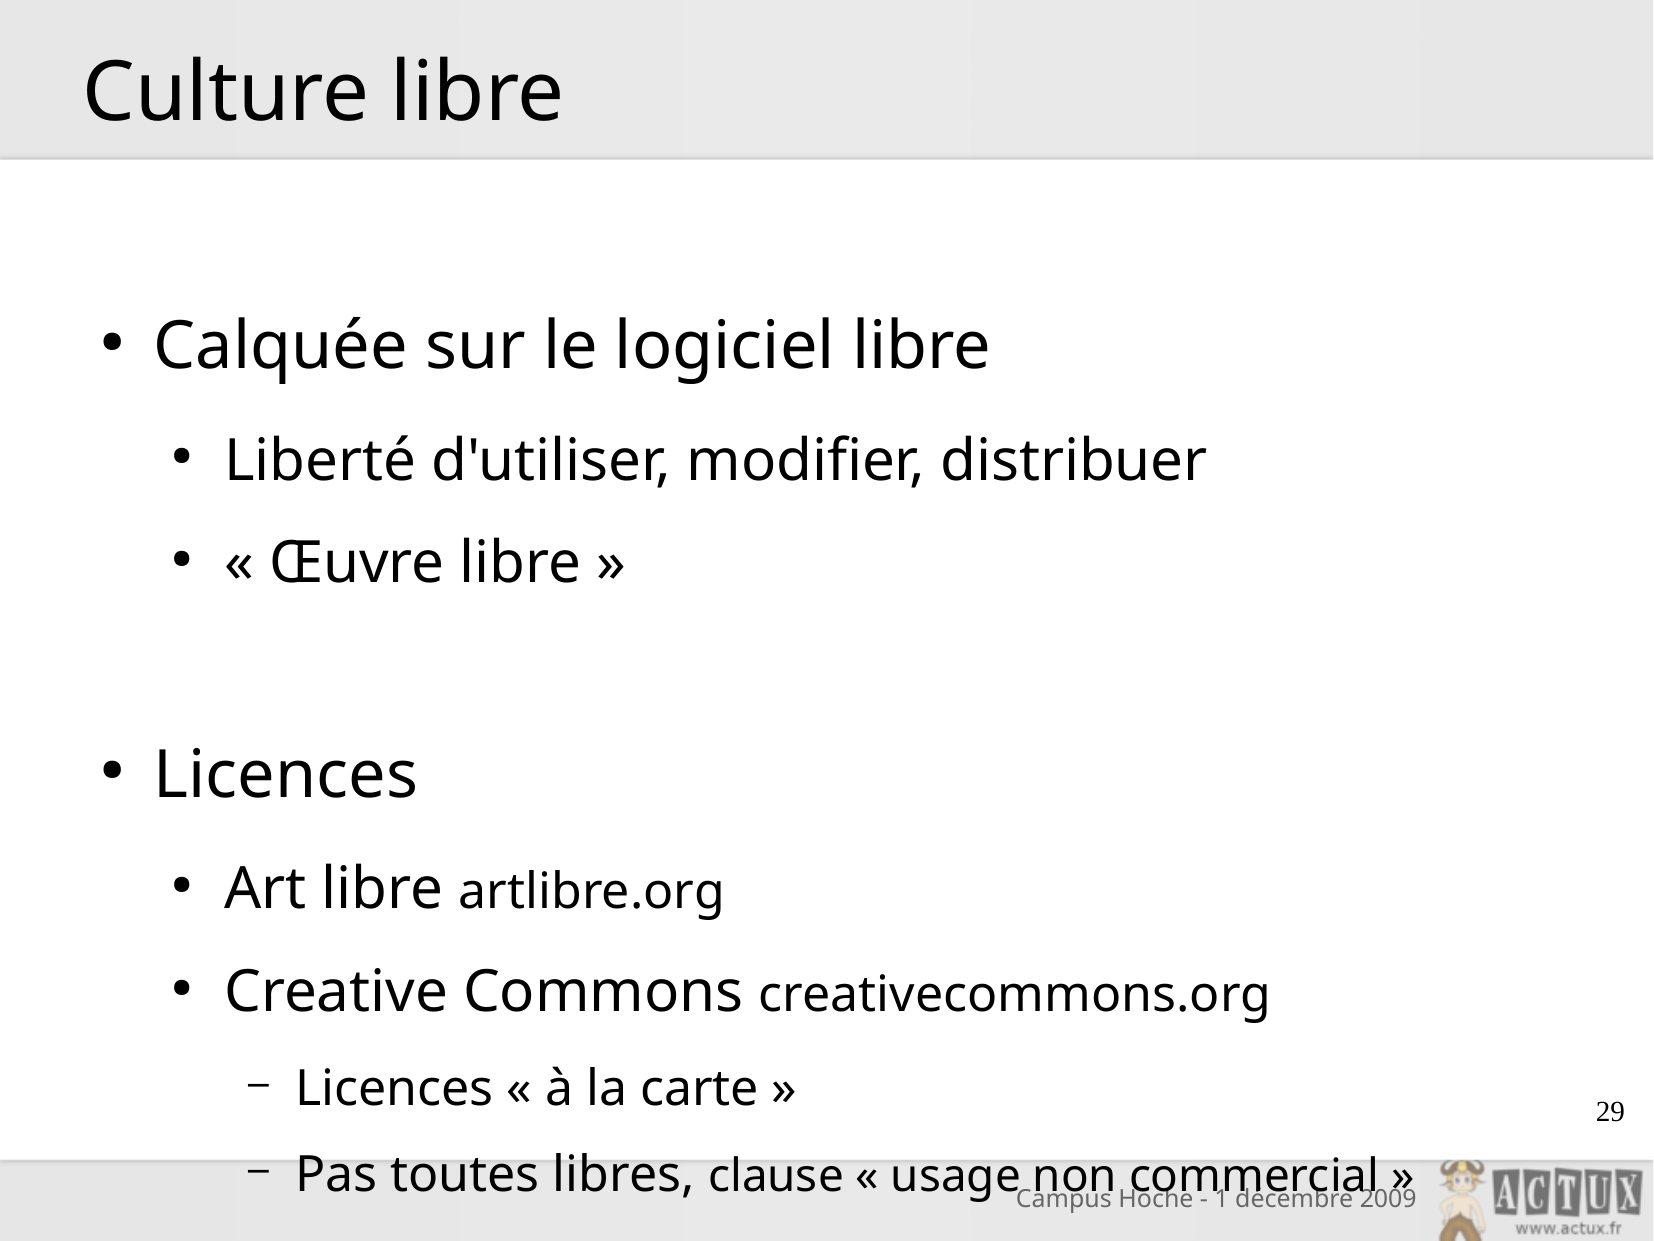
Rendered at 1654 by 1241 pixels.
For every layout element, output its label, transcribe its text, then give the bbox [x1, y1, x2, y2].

title Culture libre [82, 29, 1571, 148]
picture [0, 0, 1654, 1241]
list Calquée sur le logiciel libre Liberté d'utiliser, modifier, distribuer « Œuvre libre » Licences Art libre artlibre.org Creative Commons creativecommons.org Licences « à la carte » Pas toutes libres, clause « usage non commercial » [82, 177, 1571, 1137]
